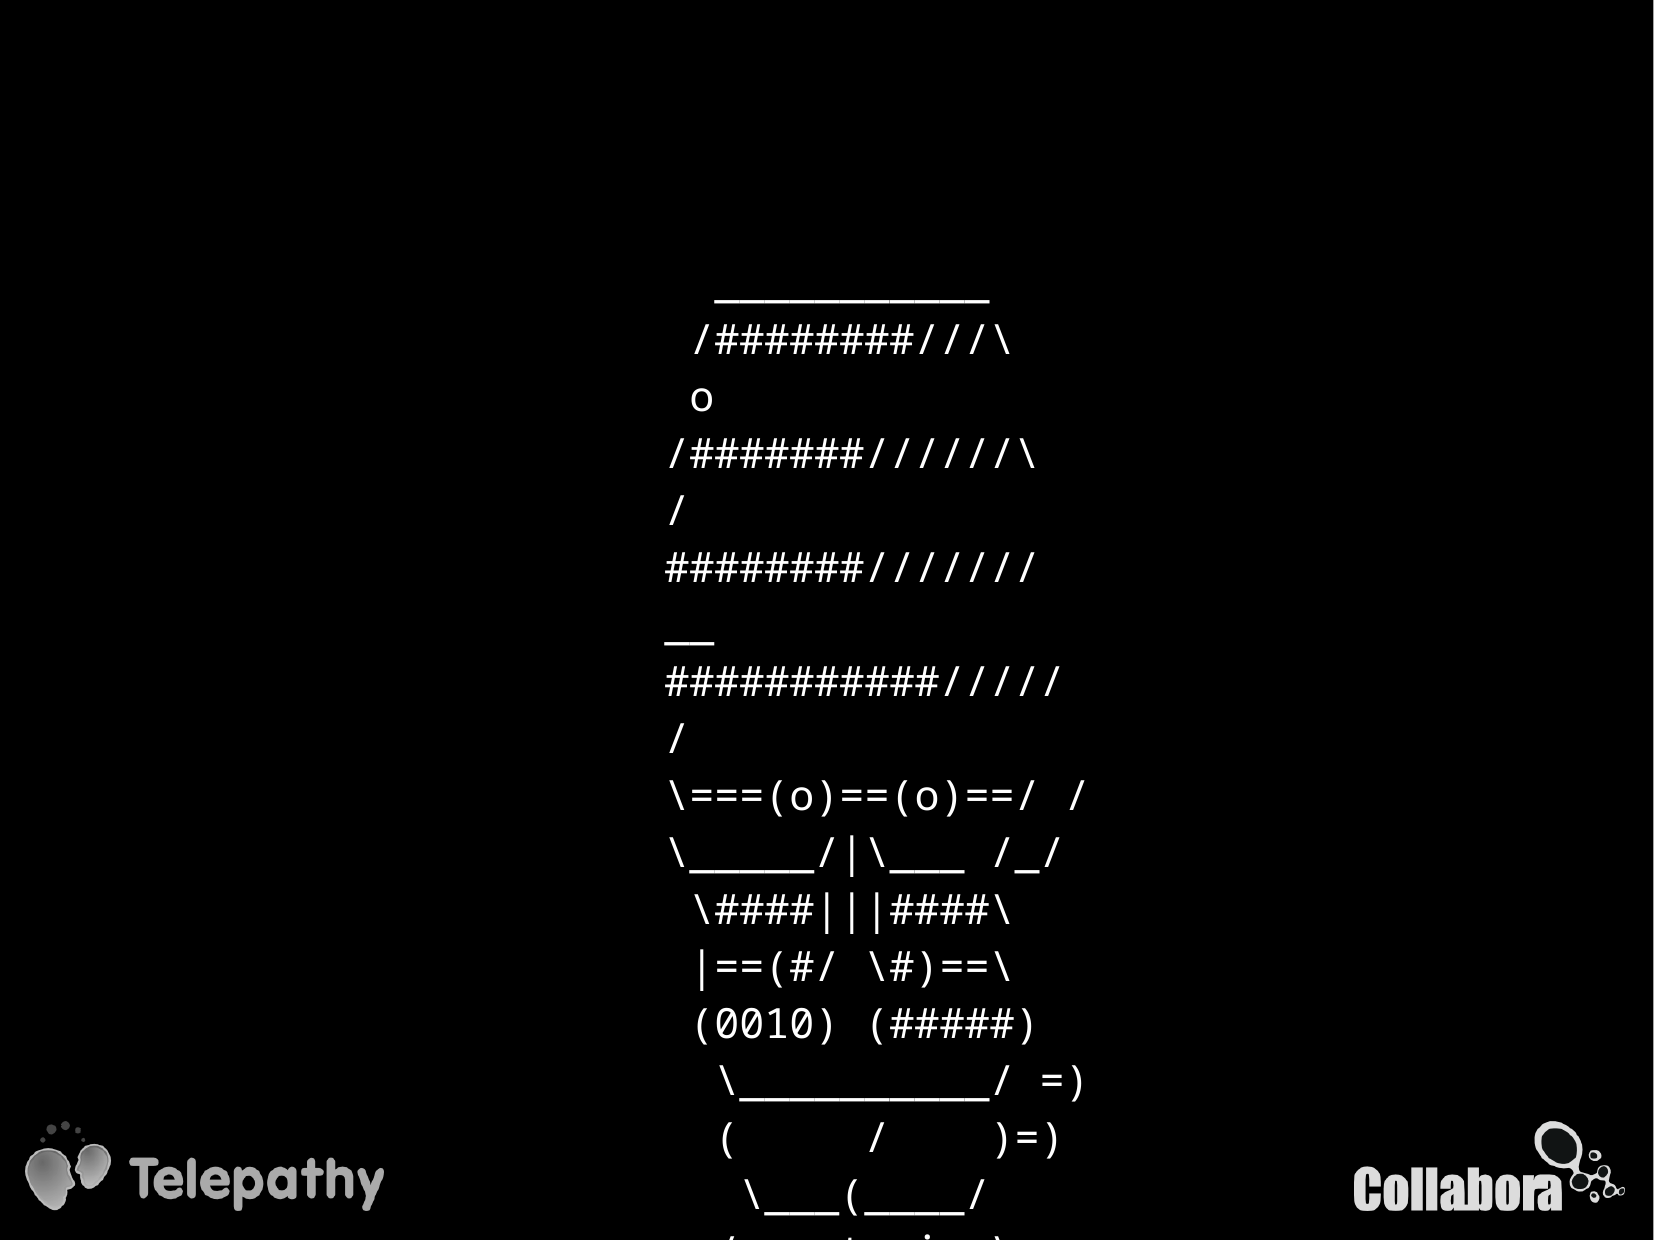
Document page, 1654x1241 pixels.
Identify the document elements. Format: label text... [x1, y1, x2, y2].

text_box ___________ /########///\ o /#######//////\ / ########/////// __ ###########///// / \===(o)==(o)==/ / \_____/|\___ /_/ \####|||####\ |==(#/ \#)==\ (0010) (#####) \__________/ =) ( / )=) \___(____/ /qwertyuiop\ |asdfghj;tt| [649, 245, 1116, 975]
picture [25, 1121, 384, 1211]
picture [1354, 1121, 1625, 1211]
